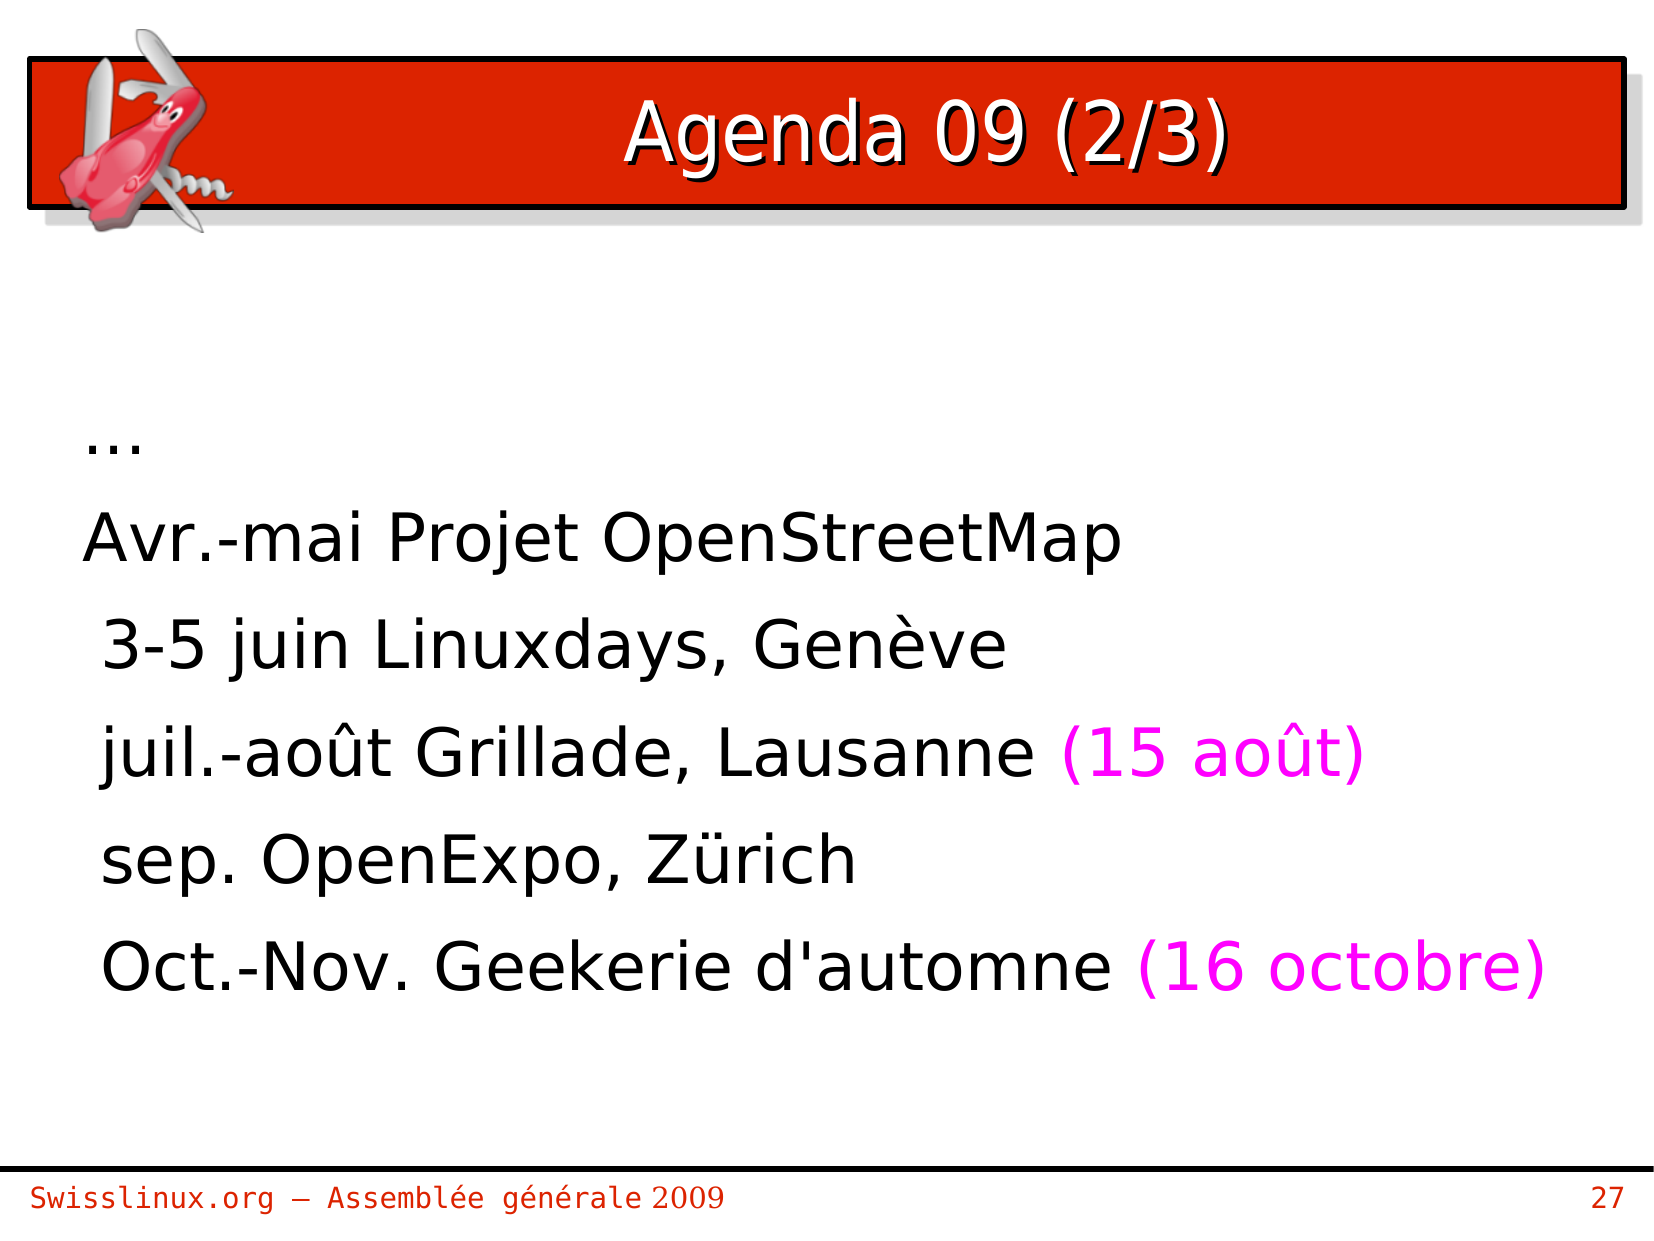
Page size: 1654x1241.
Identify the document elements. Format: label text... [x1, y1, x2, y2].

list ... Avr.-mai Projet OpenStreetMap 3-5 juin Linuxdays, Genève juil.-août Grillade, Lausanne (15 août) sep. OpenExpo, Zürich Oct.-Nov. Geekerie d'automne (16 octobre) [82, 297, 1571, 1102]
title Agenda 09 (2/3) [259, 84, 1595, 182]
picture [59, 29, 234, 233]
